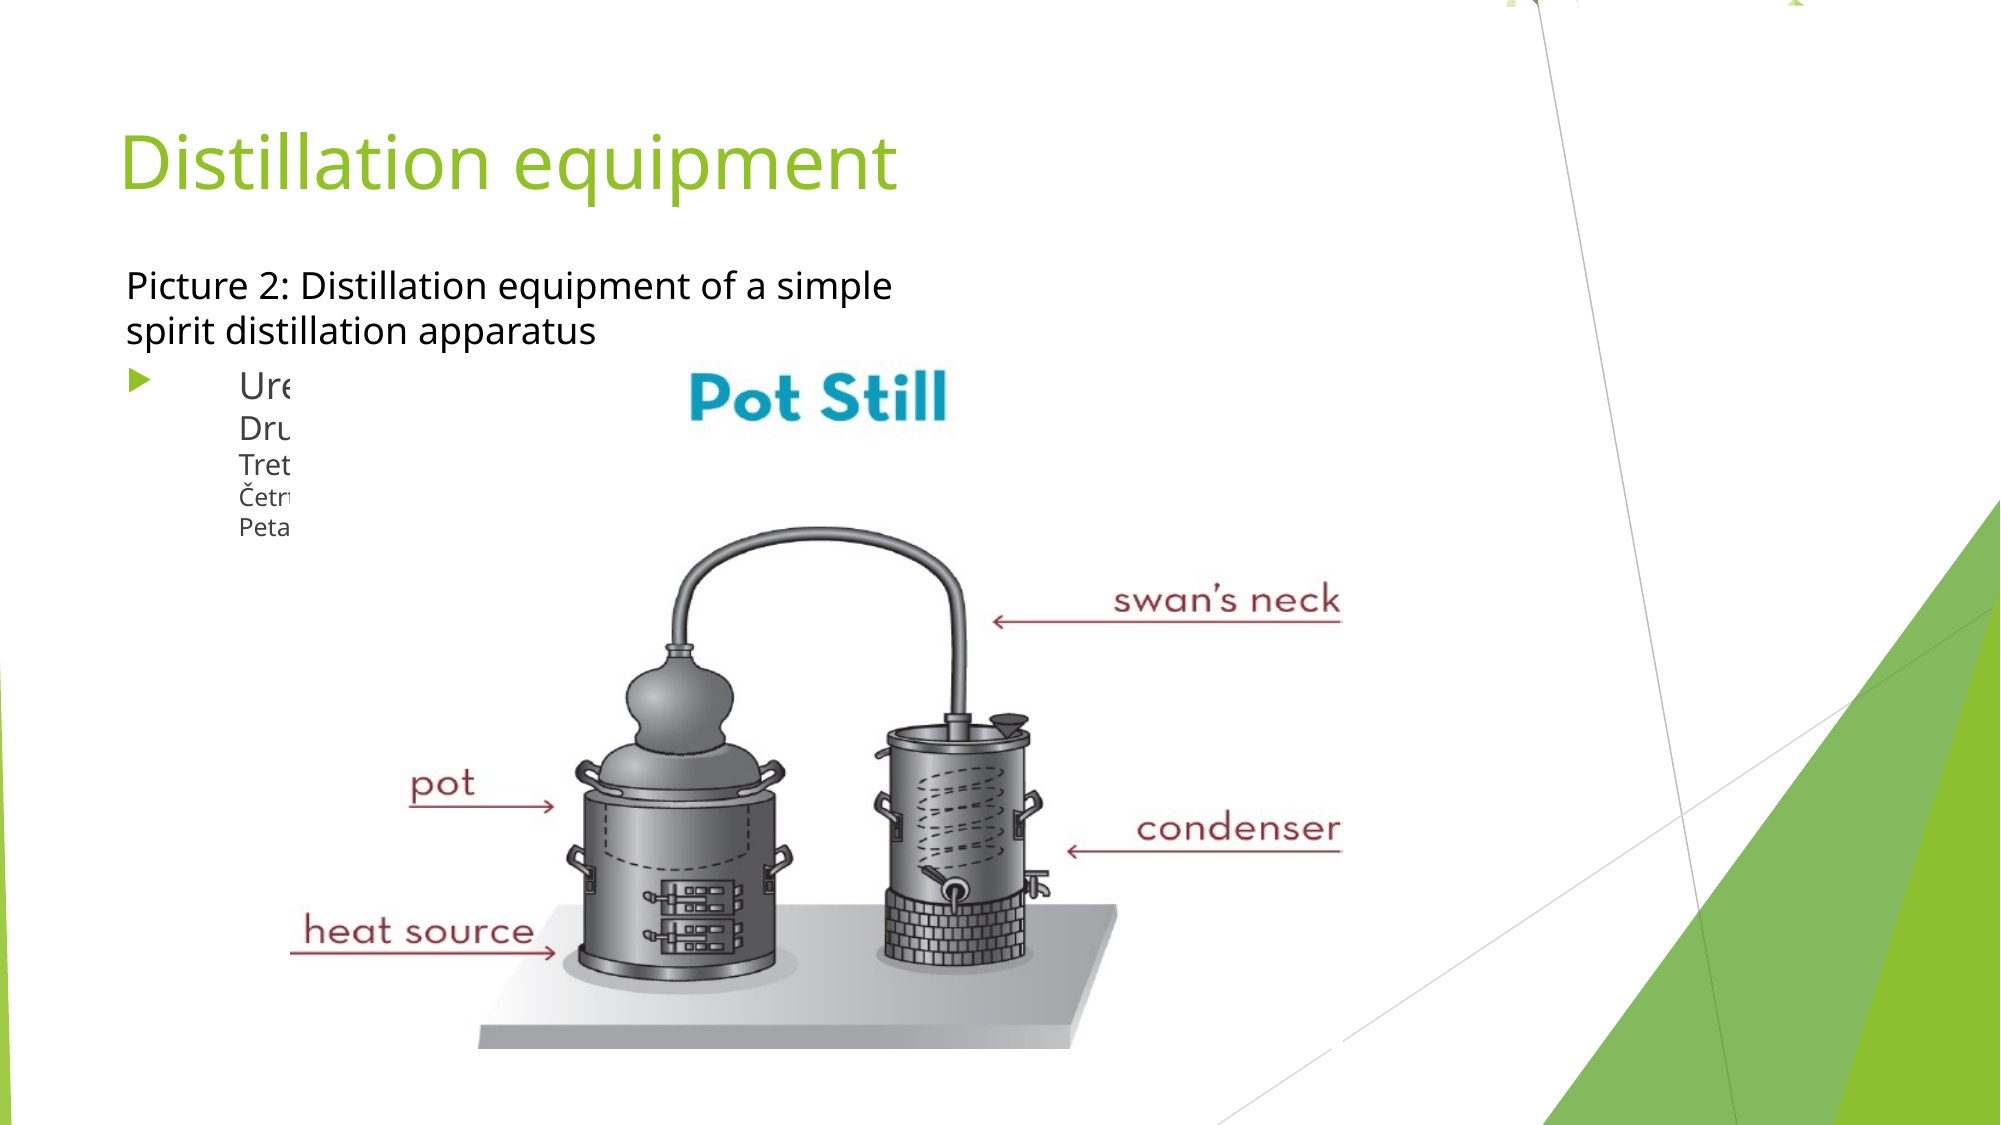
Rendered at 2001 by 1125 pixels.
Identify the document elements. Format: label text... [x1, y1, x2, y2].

picture [290, 360, 1343, 1049]
title Distillation equipment [111, 99, 1522, 317]
text_box Picture 2: Distillation equipment of a simple spirit distillation apparatus [111, 254, 999, 361]
